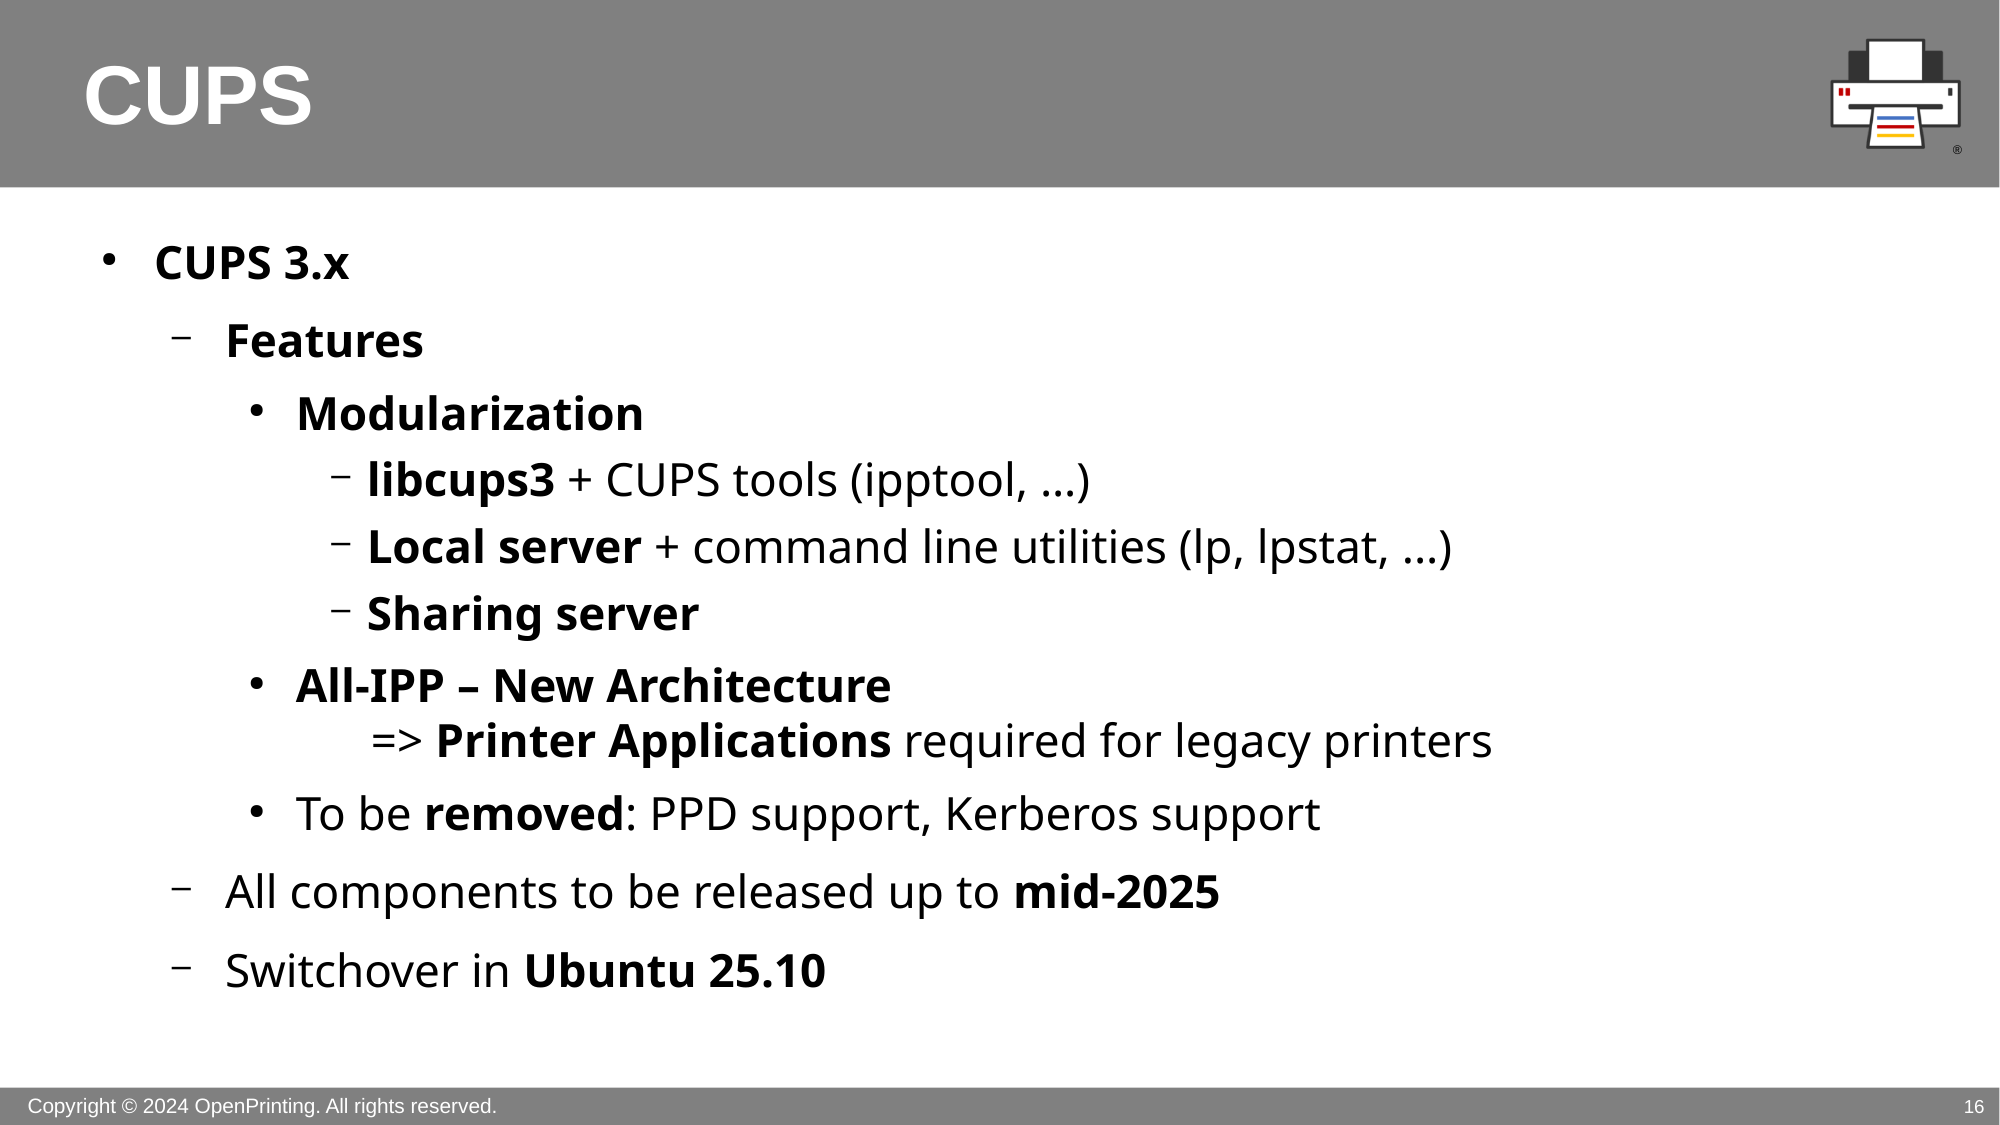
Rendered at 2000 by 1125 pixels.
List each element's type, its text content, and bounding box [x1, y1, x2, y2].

picture [1825, 33, 1966, 154]
list CUPS 3.x Features Modularization libcups3 + CUPS tools (ipptool, …) Local server + command line utilities (lp, lpstat, ...) Sharing server All-IPP – New Architecture => Printer Applications required for legacy printers To be removed: PPD support, Kerberos support All components to be released up to mid-2025 Switchover in Ubuntu 25.10 [75, 224, 1936, 1067]
title CUPS [75, 7, 1786, 175]
